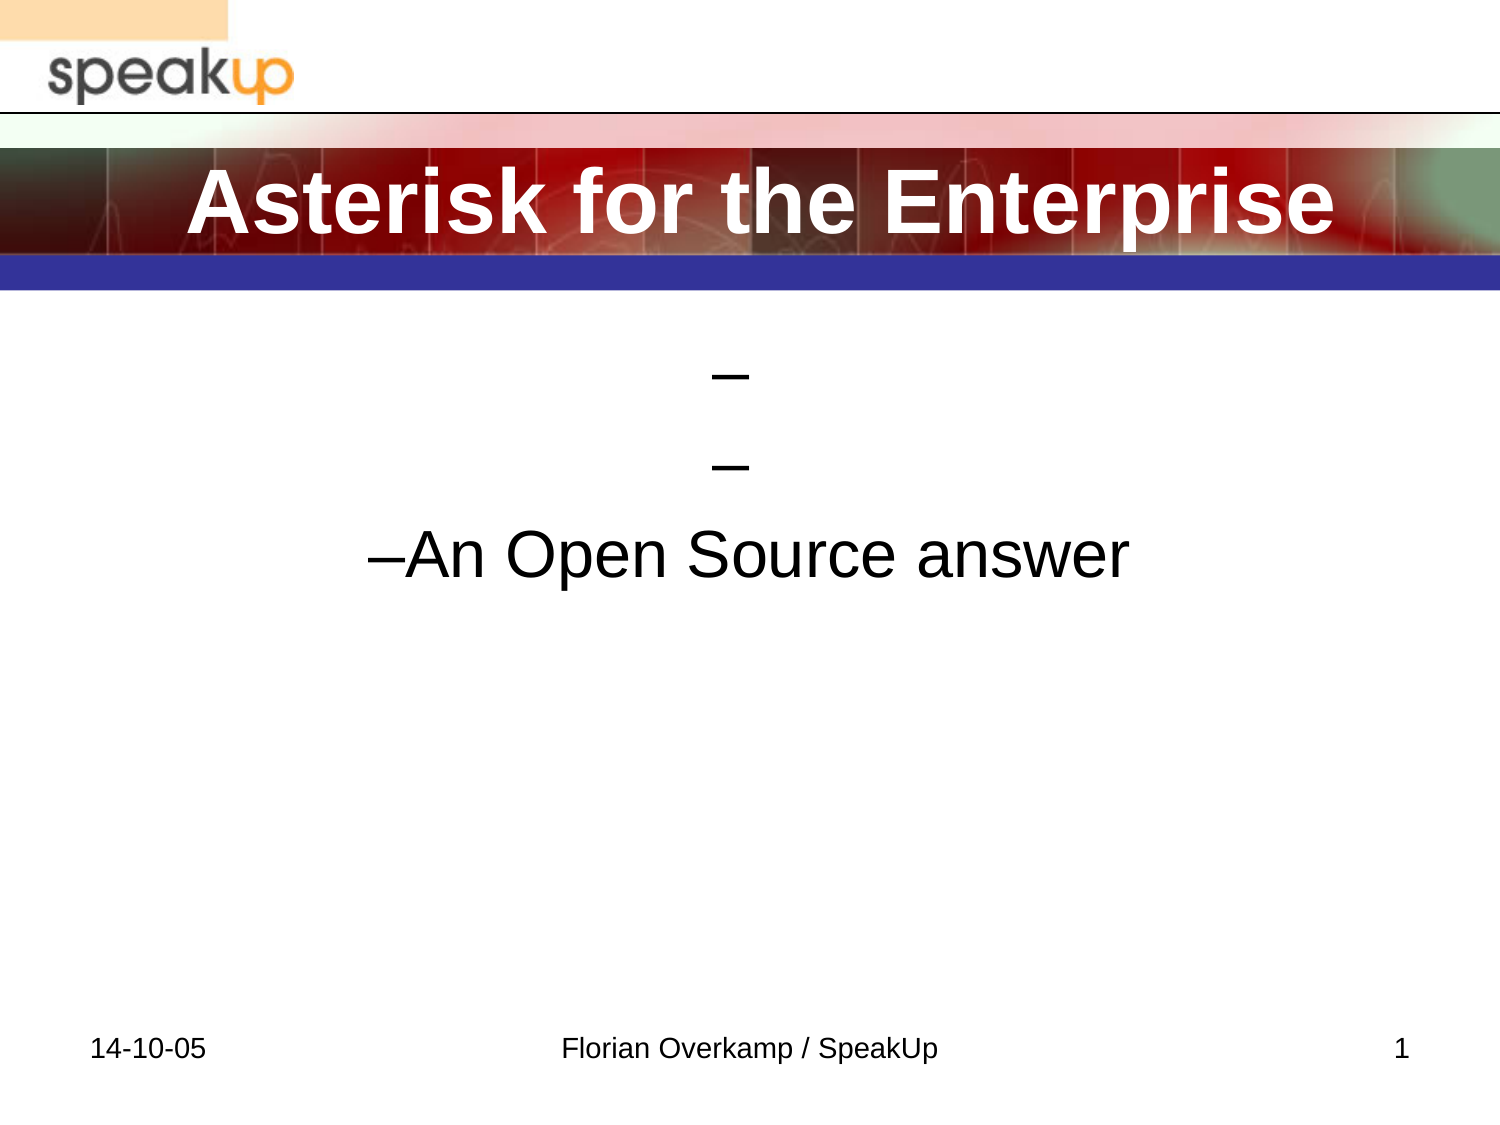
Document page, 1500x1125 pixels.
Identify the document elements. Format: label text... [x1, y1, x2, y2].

picture [1399, 114, 1500, 255]
picture [0, 0, 294, 105]
picture [0, 114, 123, 255]
subtitle An Open Source answer [0, 326, 1500, 905]
title Asterisk for the Enterprise [123, 101, 1399, 303]
